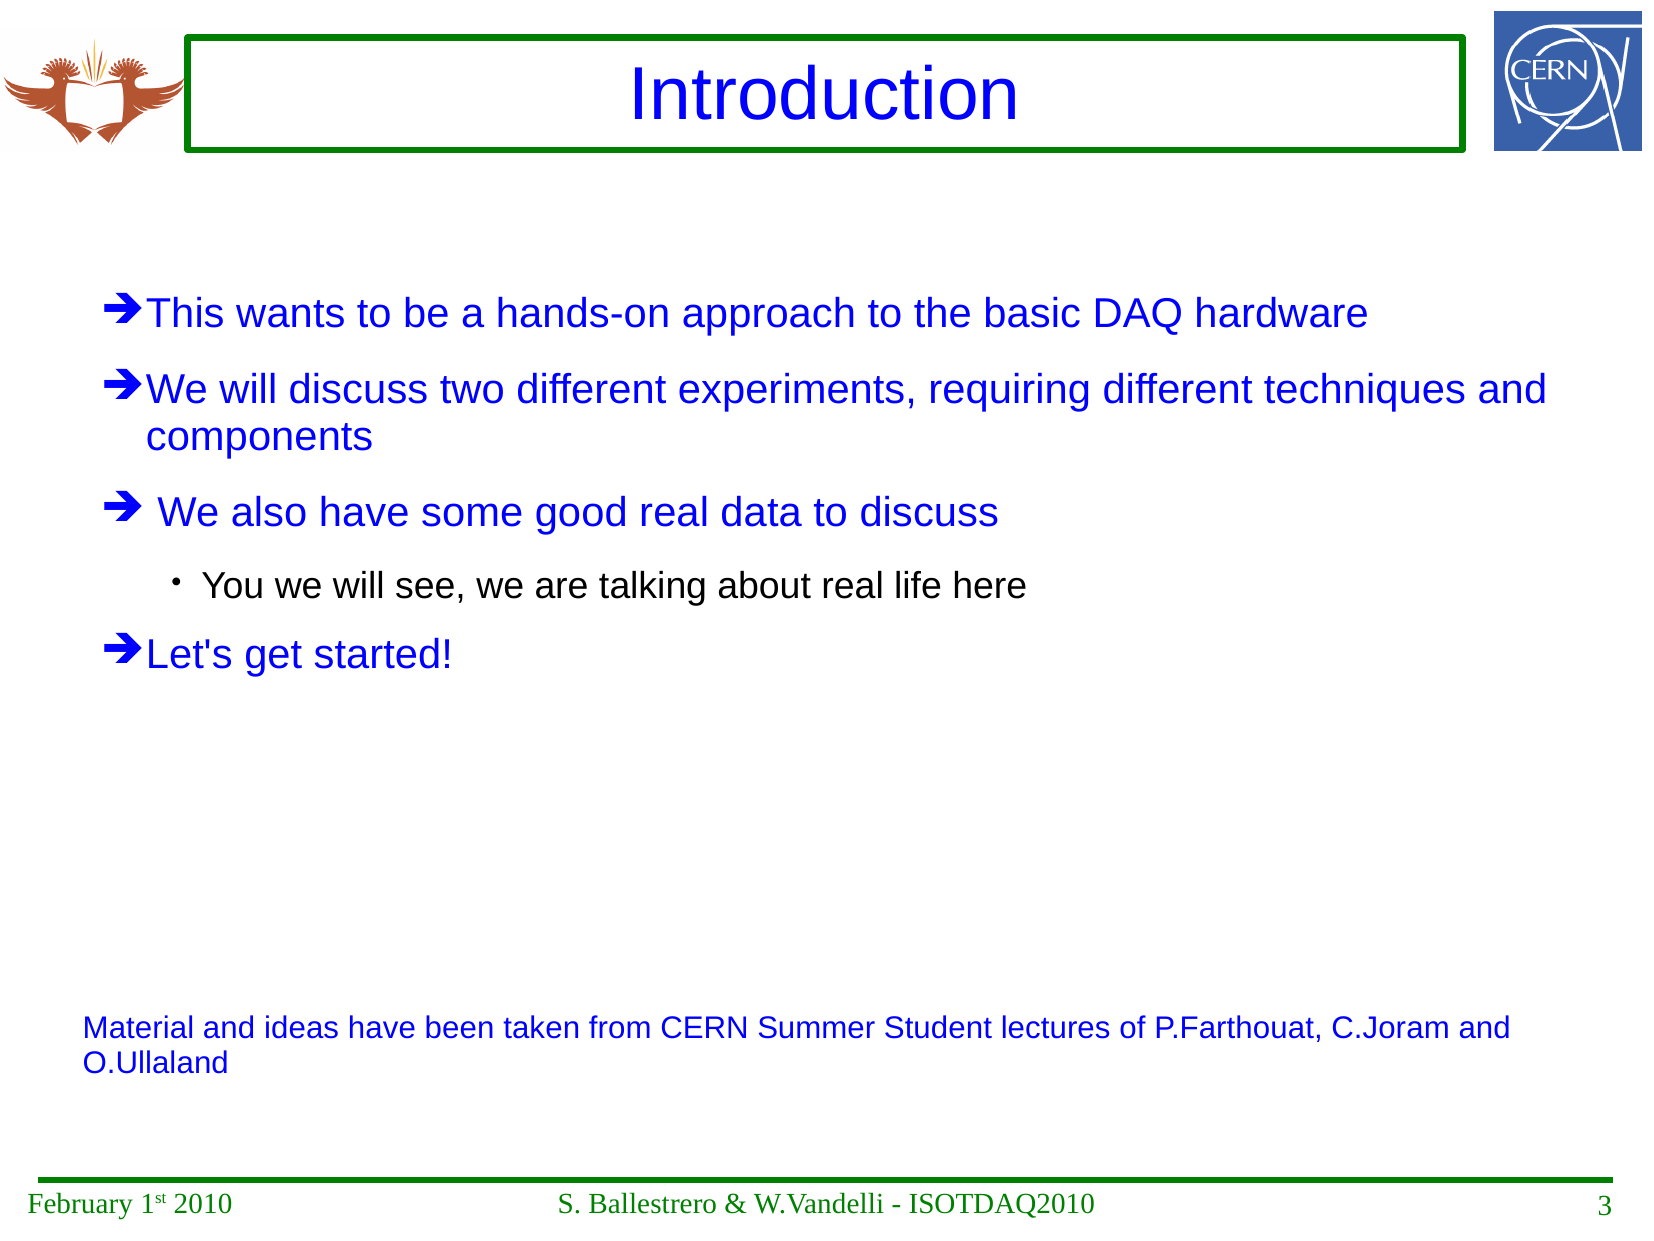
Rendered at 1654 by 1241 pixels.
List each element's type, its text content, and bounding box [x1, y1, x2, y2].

picture [0, 29, 188, 151]
title Introduction [187, 37, 1463, 151]
list This wants to be a hands-on approach to the basic DAQ hardware We will discuss two different experiments, requiring different techniques and components We also have some good real data to discuss You we will see, we are talking about real life here Let's get started! Material and ideas have been taken from CERN Summer Student lectures of P.Farthouat, C.Joram and O.Ullaland [82, 290, 1571, 1109]
picture [1494, 11, 1642, 151]
